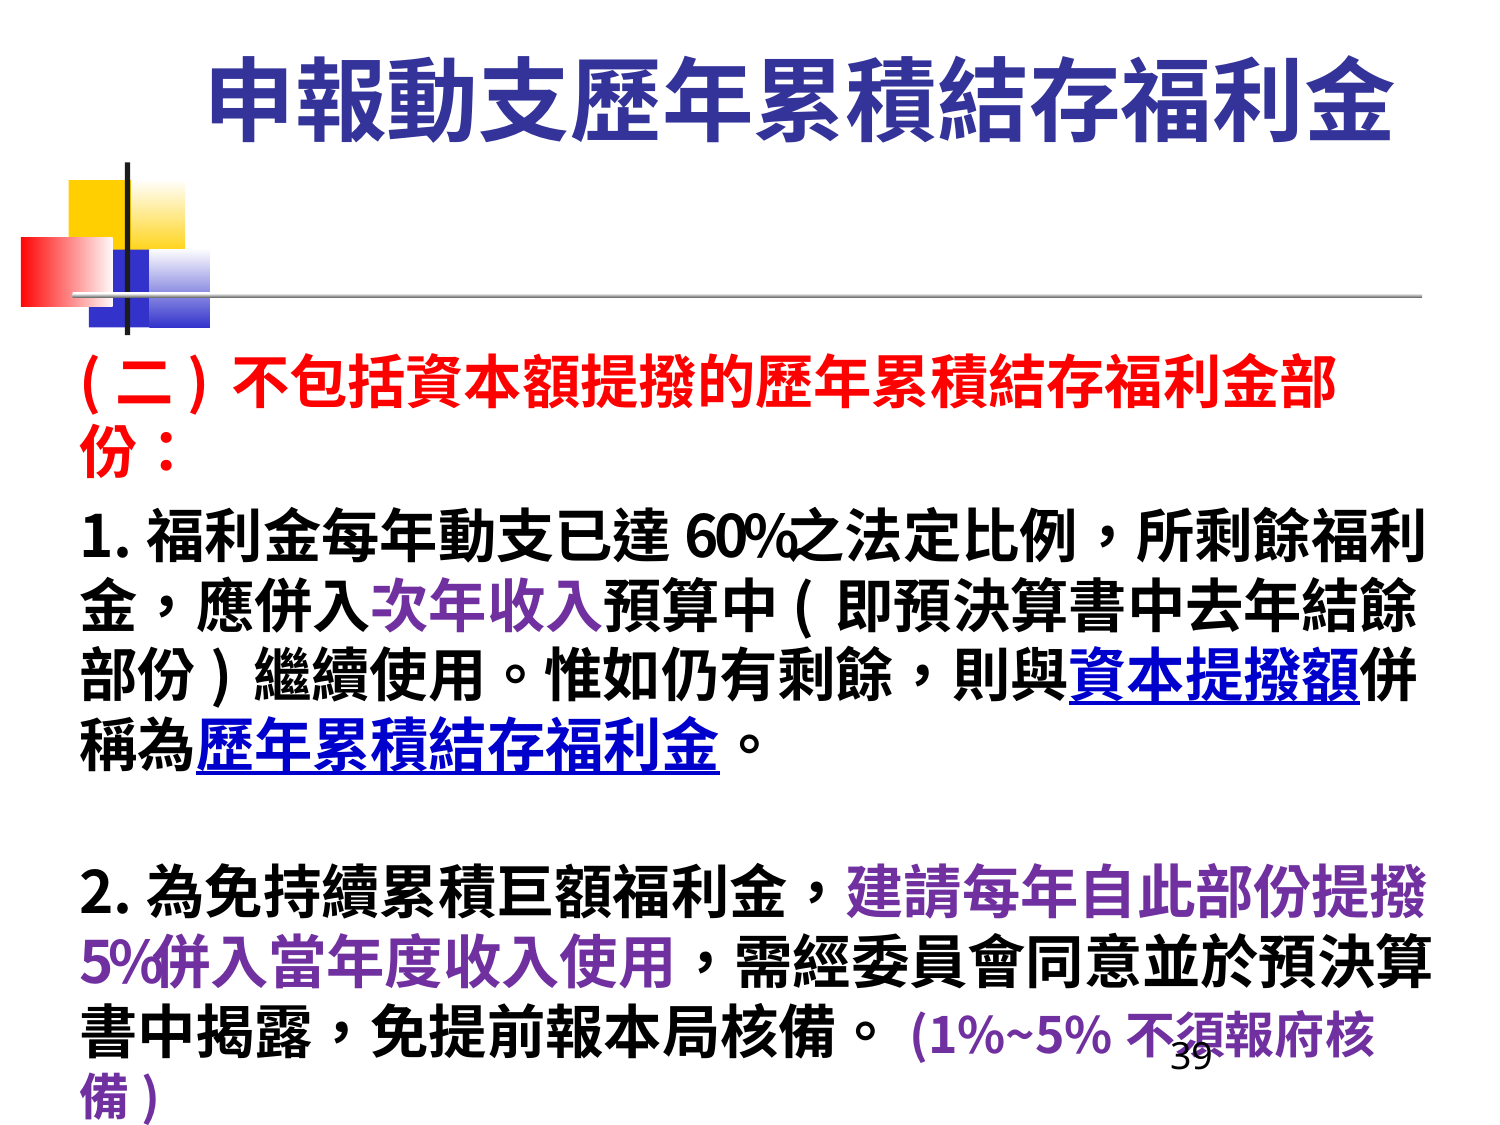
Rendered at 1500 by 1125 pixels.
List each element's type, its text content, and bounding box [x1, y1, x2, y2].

title 申報動支歷年累積結存福利金 [188, 35, 1468, 275]
list (二)不包括資本額提撥的歷年累積結存福利金部份： 1.福利金每年動支已達60%之法定比例，所剩餘福利金，應併入次年收入預算中(即預決算書中去年結餘部份)繼續使用。惟如仍有剩餘，則與資本提撥額併稱為歷年累積結存福利金。 2.為免持續累積巨額福利金，建請每年自此部份提撥5%併入當年度收入使用，需經委員會同意並於預決算書中揭露，免提前報本局核備。(1%~5%不須報府核備) [64, 338, 1469, 1071]
slide_number <編號> [1155, 1024, 1468, 1100]
